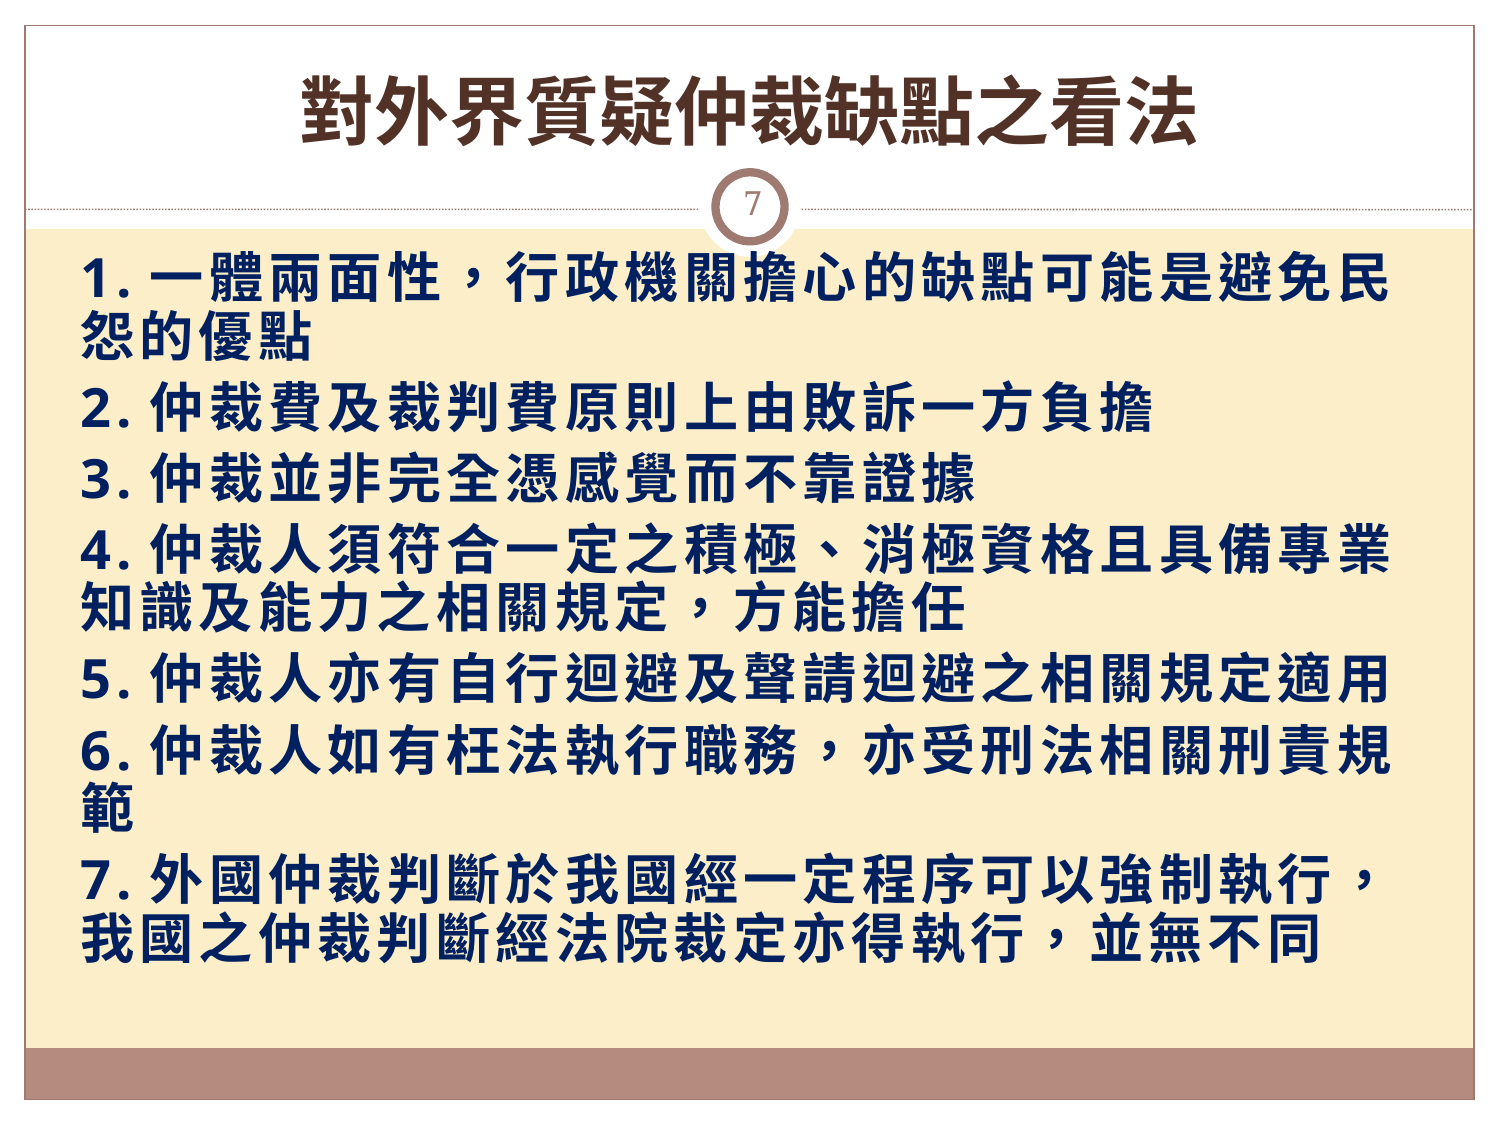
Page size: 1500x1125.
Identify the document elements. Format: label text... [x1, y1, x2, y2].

title 對外界質疑仲裁缺點之看法 [49, 37, 1450, 162]
text_box 7 [715, 168, 791, 241]
list 1.一體兩面性，行政機關擔心的缺點可能是避免民怨的優點 2.仲裁費及裁判費原則上由敗訴一方負擔 3.仲裁並非完全憑感覺而不靠證據 4.仲裁人須符合一定之積極、消極資格且具備專業知識及能力之相關規定，方能擔任 5.仲裁人亦有自行迴避及聲請迴避之相關規定適用 6.仲裁人如有枉法執行職務，亦受刑法相關刑責規範 7.外國仲裁判斷於我國經一定程序可以強制執行，我國之仲裁判斷經法院裁定亦得執行，並無不同 [64, 243, 1447, 1047]
